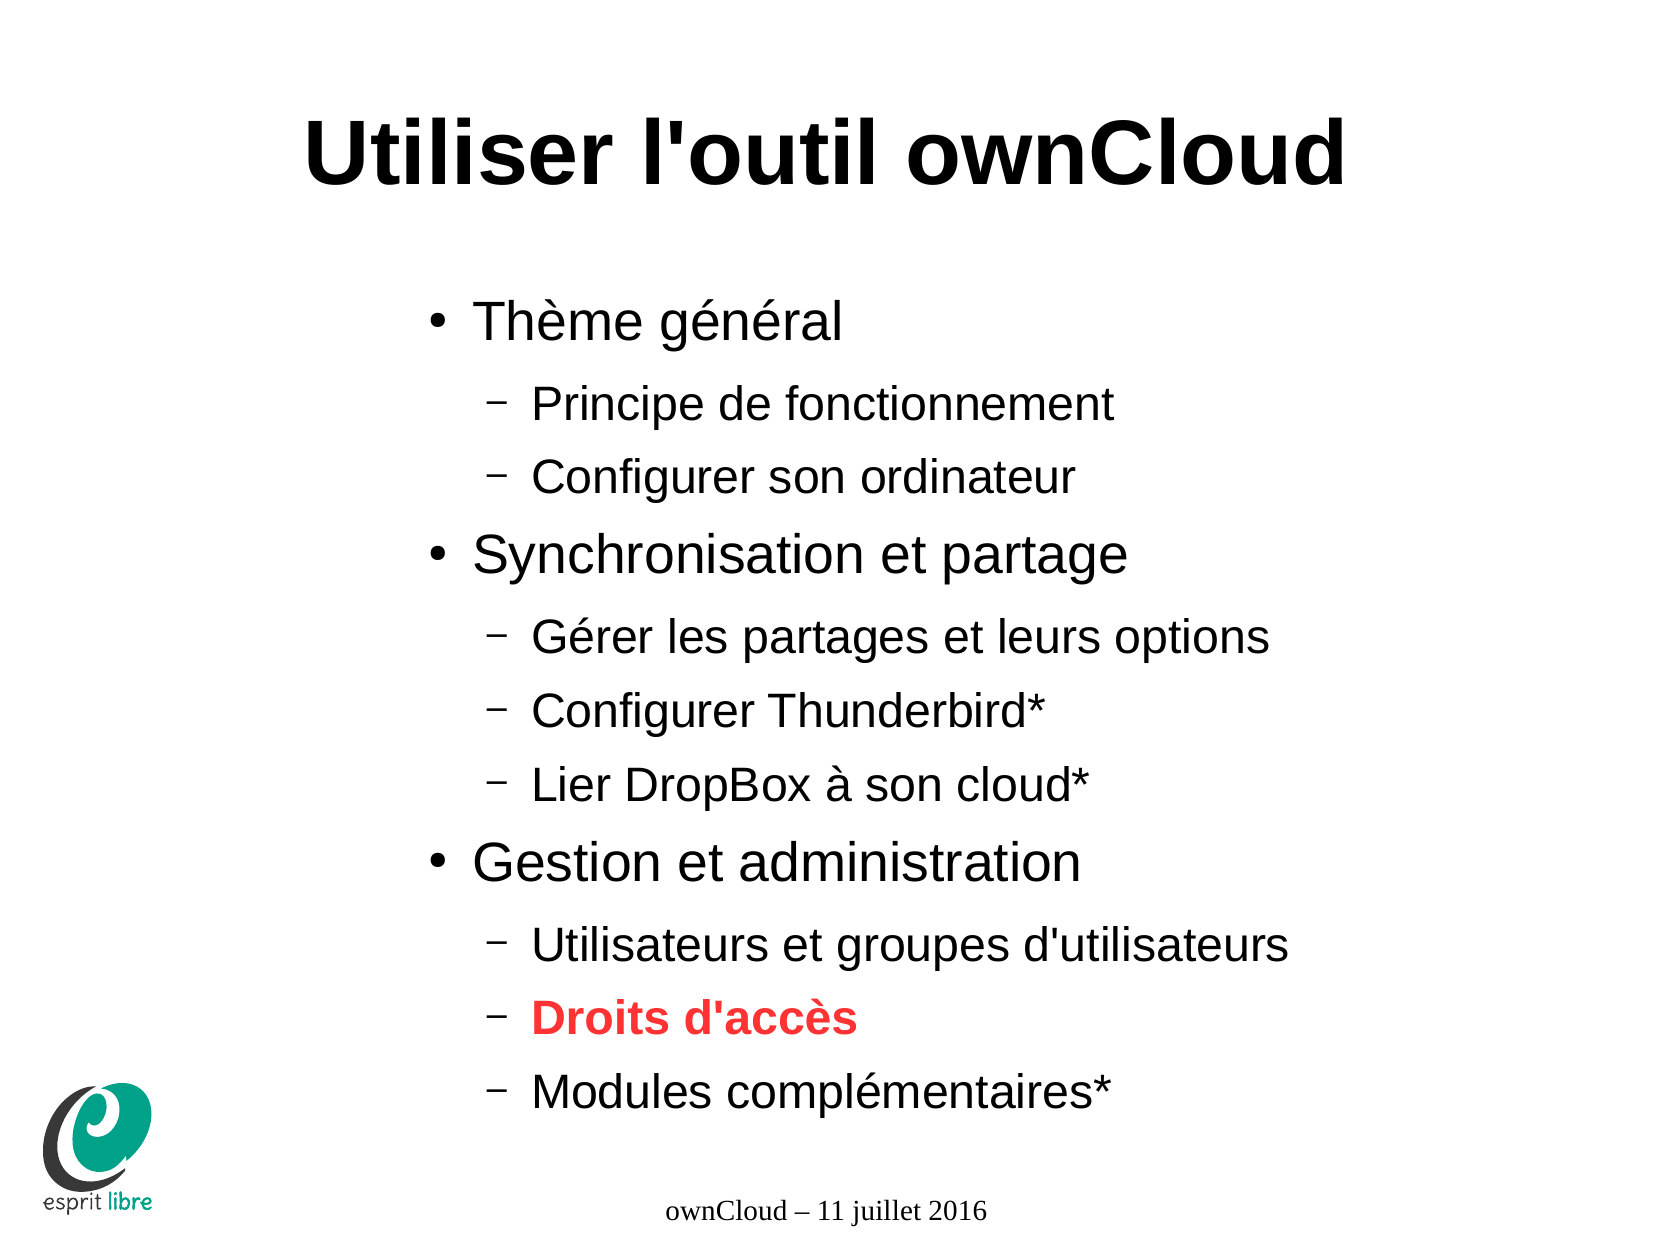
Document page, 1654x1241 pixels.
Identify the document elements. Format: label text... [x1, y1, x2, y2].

title Utiliser l'outil ownCloud [82, 49, 1571, 257]
list Thème général Principe de fonctionnement Configurer son ordinateur Synchronisation et partage Gérer les partages et leurs options Configurer Thunderbird* Lier DropBox à son cloud* Gestion et administration Utilisateurs et groupes d'utilisateurs Droits d'accès Modules complémentaires* [413, 290, 1571, 1123]
